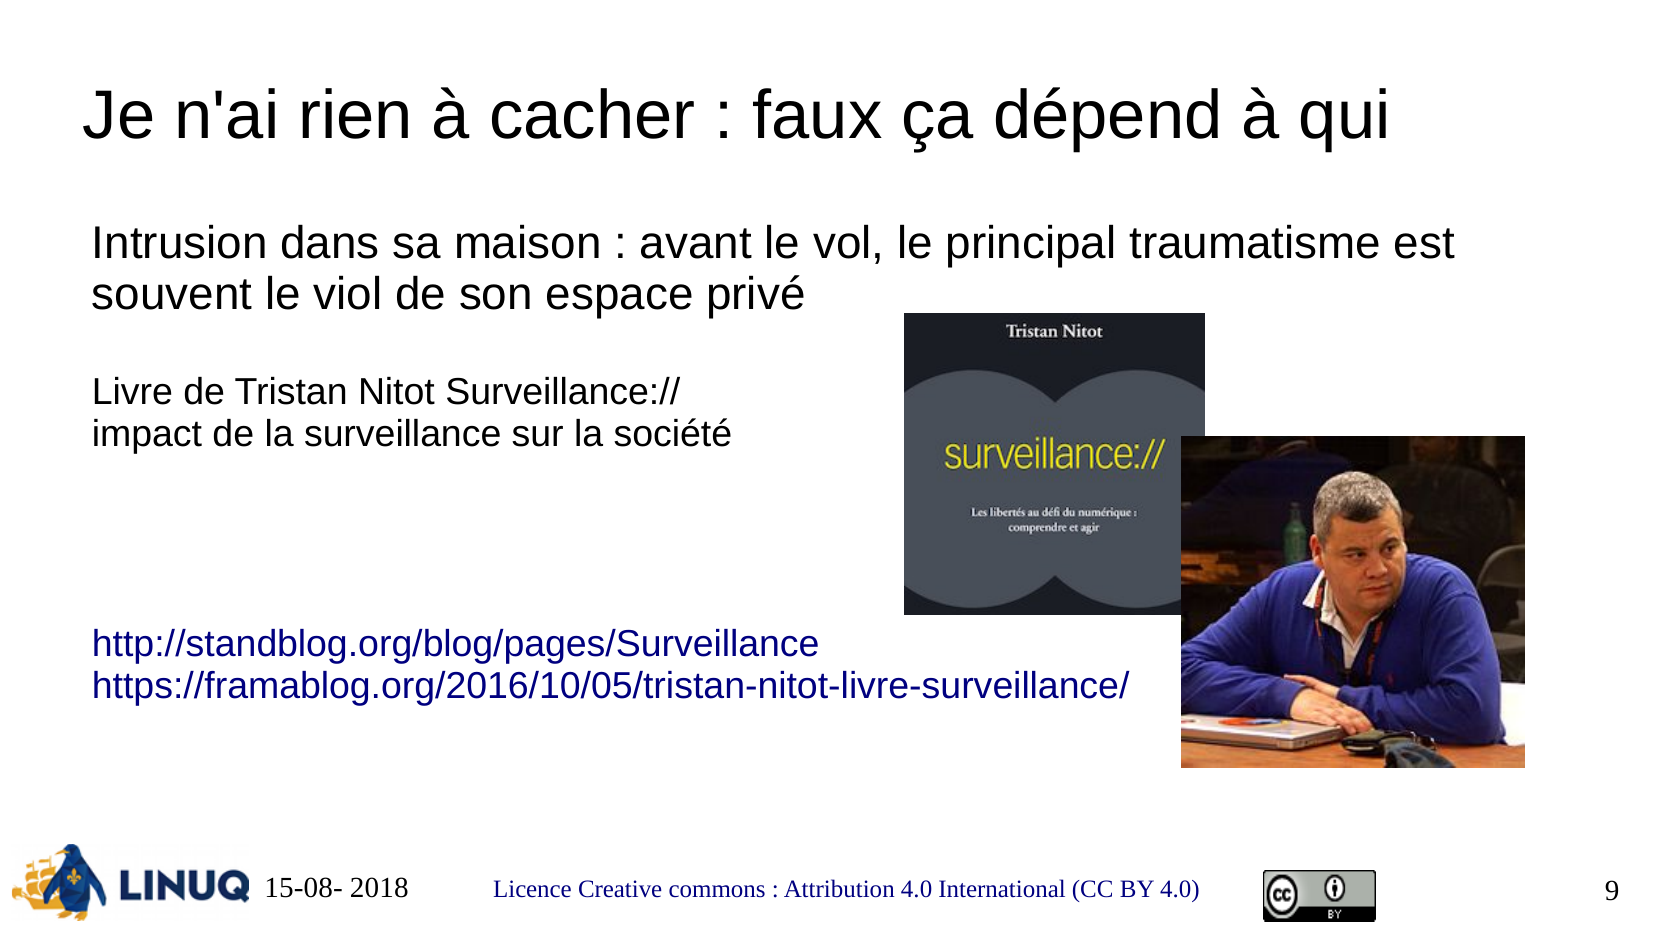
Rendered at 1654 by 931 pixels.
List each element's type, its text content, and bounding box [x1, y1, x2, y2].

picture [904, 313, 1525, 768]
picture [1263, 870, 1376, 922]
title Je n'ai rien à cacher : faux ça dépend à qui [82, 37, 1571, 193]
picture [11, 844, 249, 921]
text_box Intrusion dans sa maison : avant le vol, le principal traumatisme est souvent le viol de son espace privé Livre de Tristan Nitot Surveillance:// impact de la surveillance sur la société http://standblog.org/blog/pages/Surveillance https://framablog.org/2016/10/05/tristan-nitot-livre-surveillance/ [77, 157, 1477, 733]
